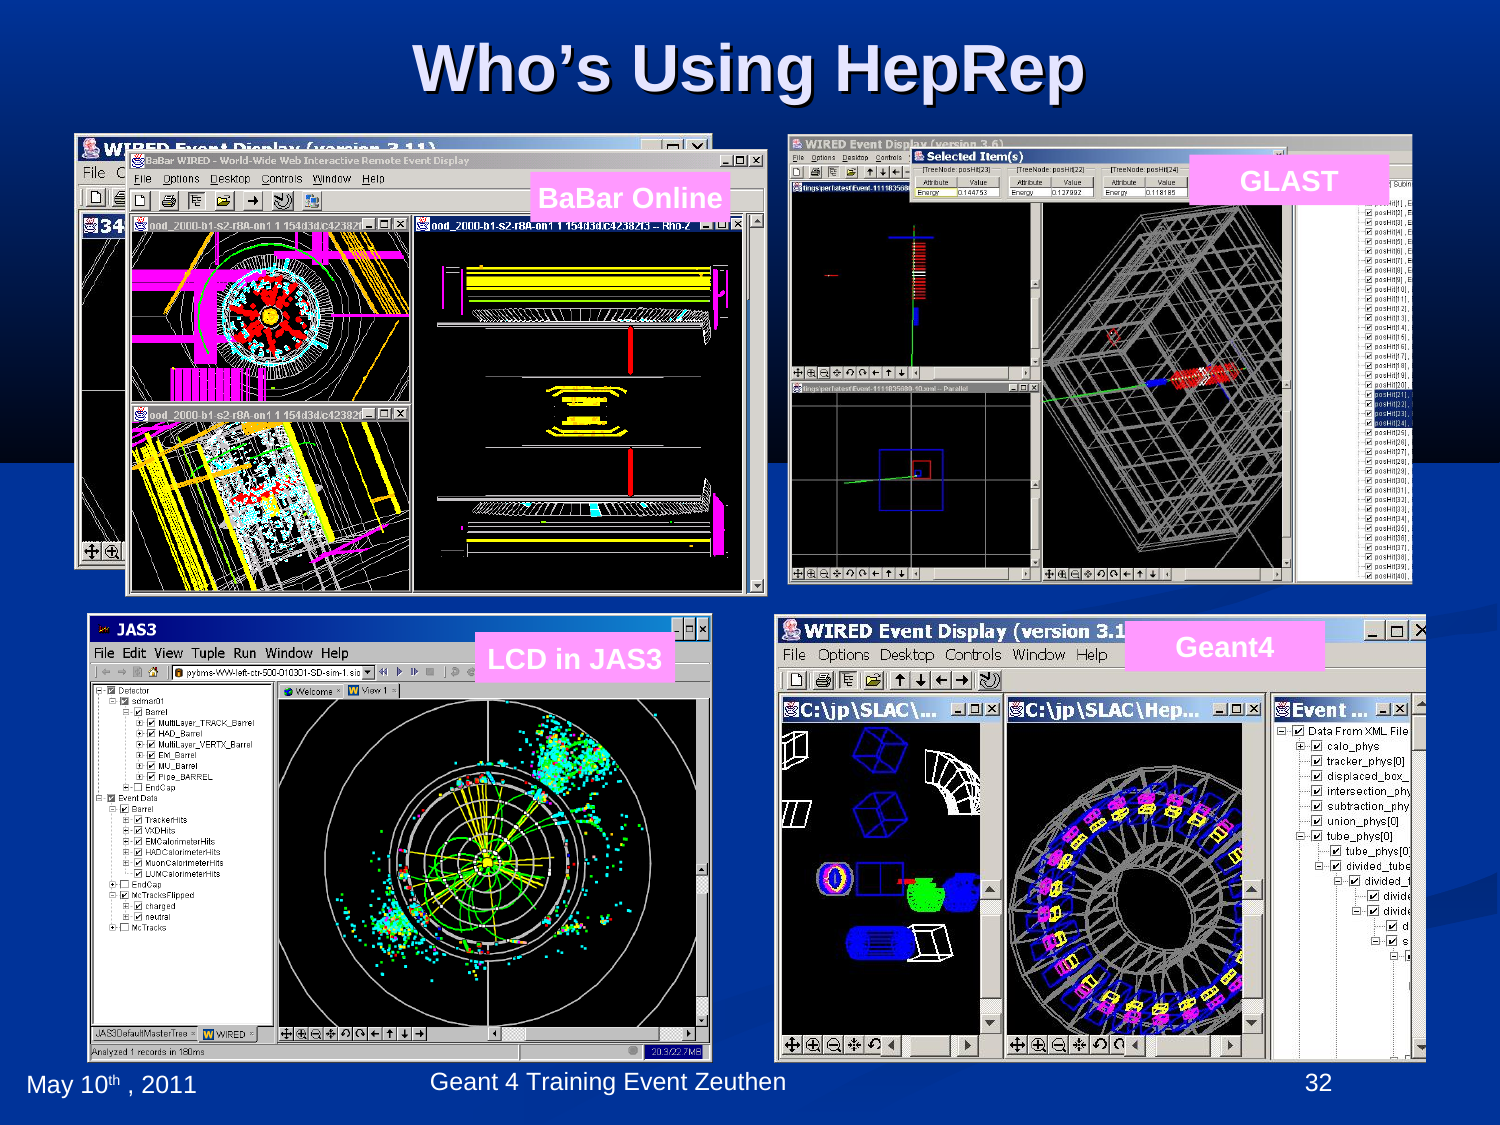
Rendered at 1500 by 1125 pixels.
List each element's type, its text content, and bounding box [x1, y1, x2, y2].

text_box BaBar Online [530, 171, 731, 223]
text_box LCD in JAS3 [475, 632, 676, 683]
picture [74, 133, 768, 597]
picture [87, 613, 713, 1063]
text_box Geant4 [1124, 621, 1326, 672]
picture [774, 614, 1426, 1063]
title Who’s Using HepRep [75, 12, 1426, 118]
text_box GLAST [1189, 154, 1390, 206]
picture [787, 134, 1413, 585]
